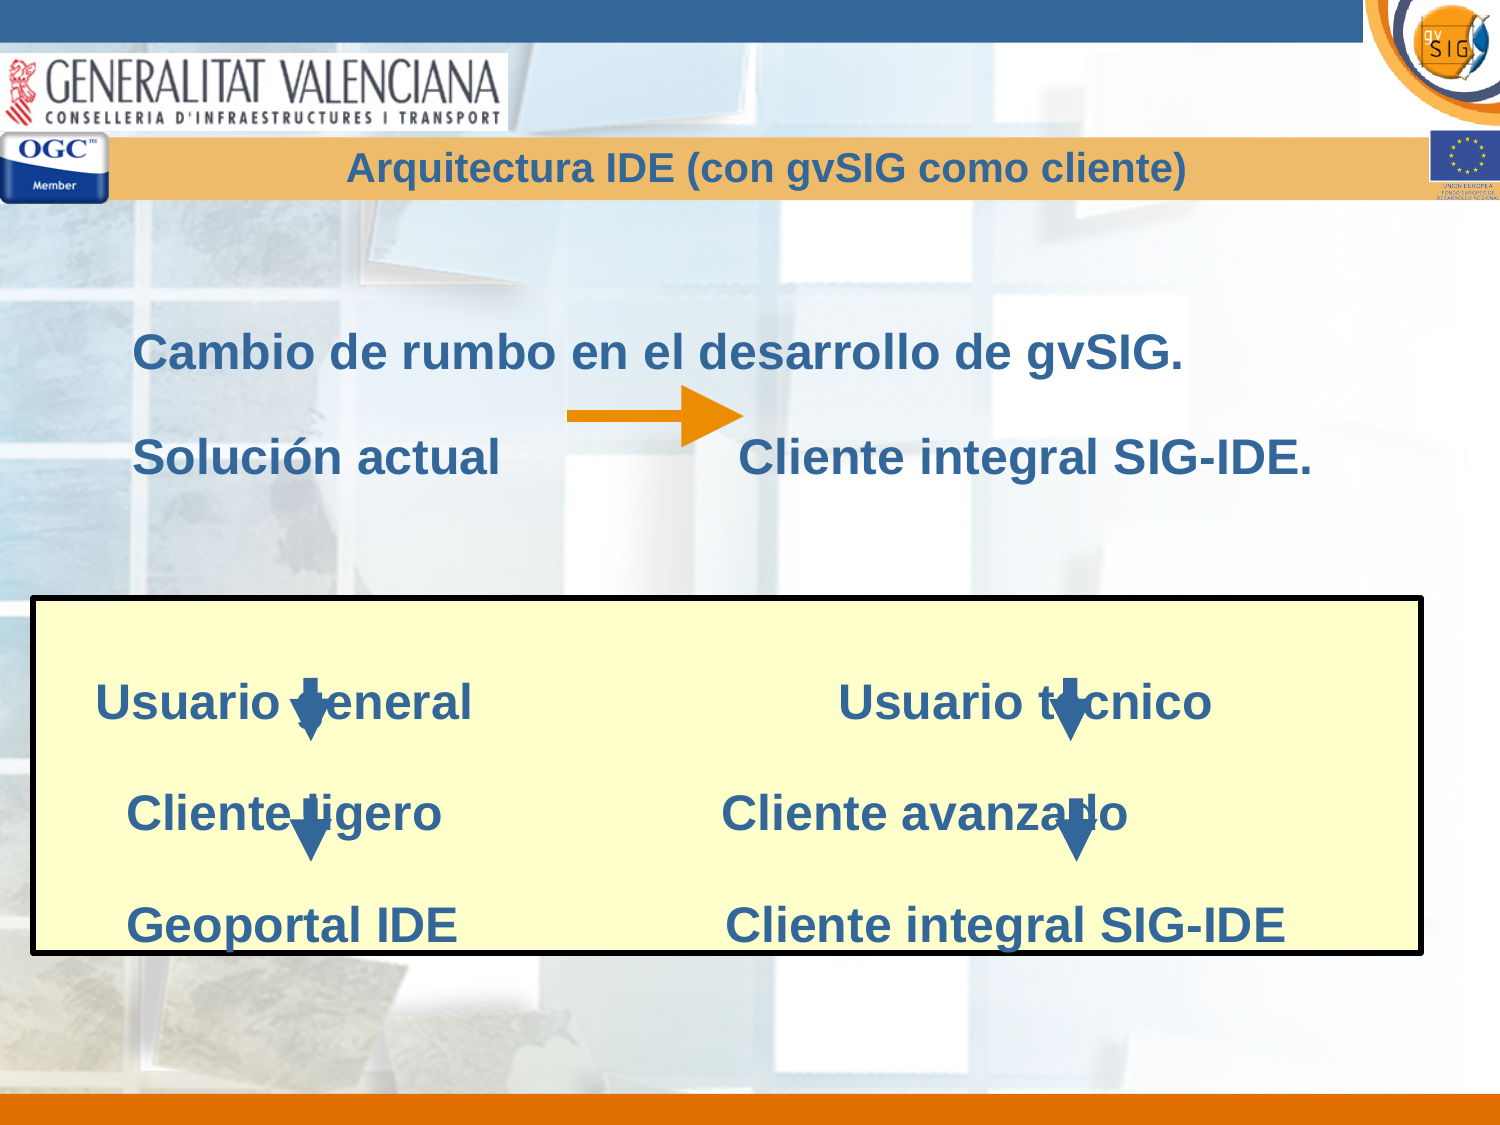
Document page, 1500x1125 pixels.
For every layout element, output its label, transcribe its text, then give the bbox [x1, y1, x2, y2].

text_box [33, 598, 1421, 953]
text_box Cambio de rumbo en el desarrollo de gvSIG. Solución actual Cliente integral SIG-IDE. [103, 268, 1443, 493]
text_box Usuario general Usuario técnico Cliente ligero Cliente avanzado Geoportal IDE Cliente integral SIG-IDE [69, 610, 1393, 961]
picture [1429, 129, 1500, 200]
text_box Arquitectura IDE (con gvSIG como cliente) [145, 146, 1389, 202]
picture [0, 132, 109, 204]
picture [0, 53, 508, 131]
picture [1363, 0, 1500, 127]
